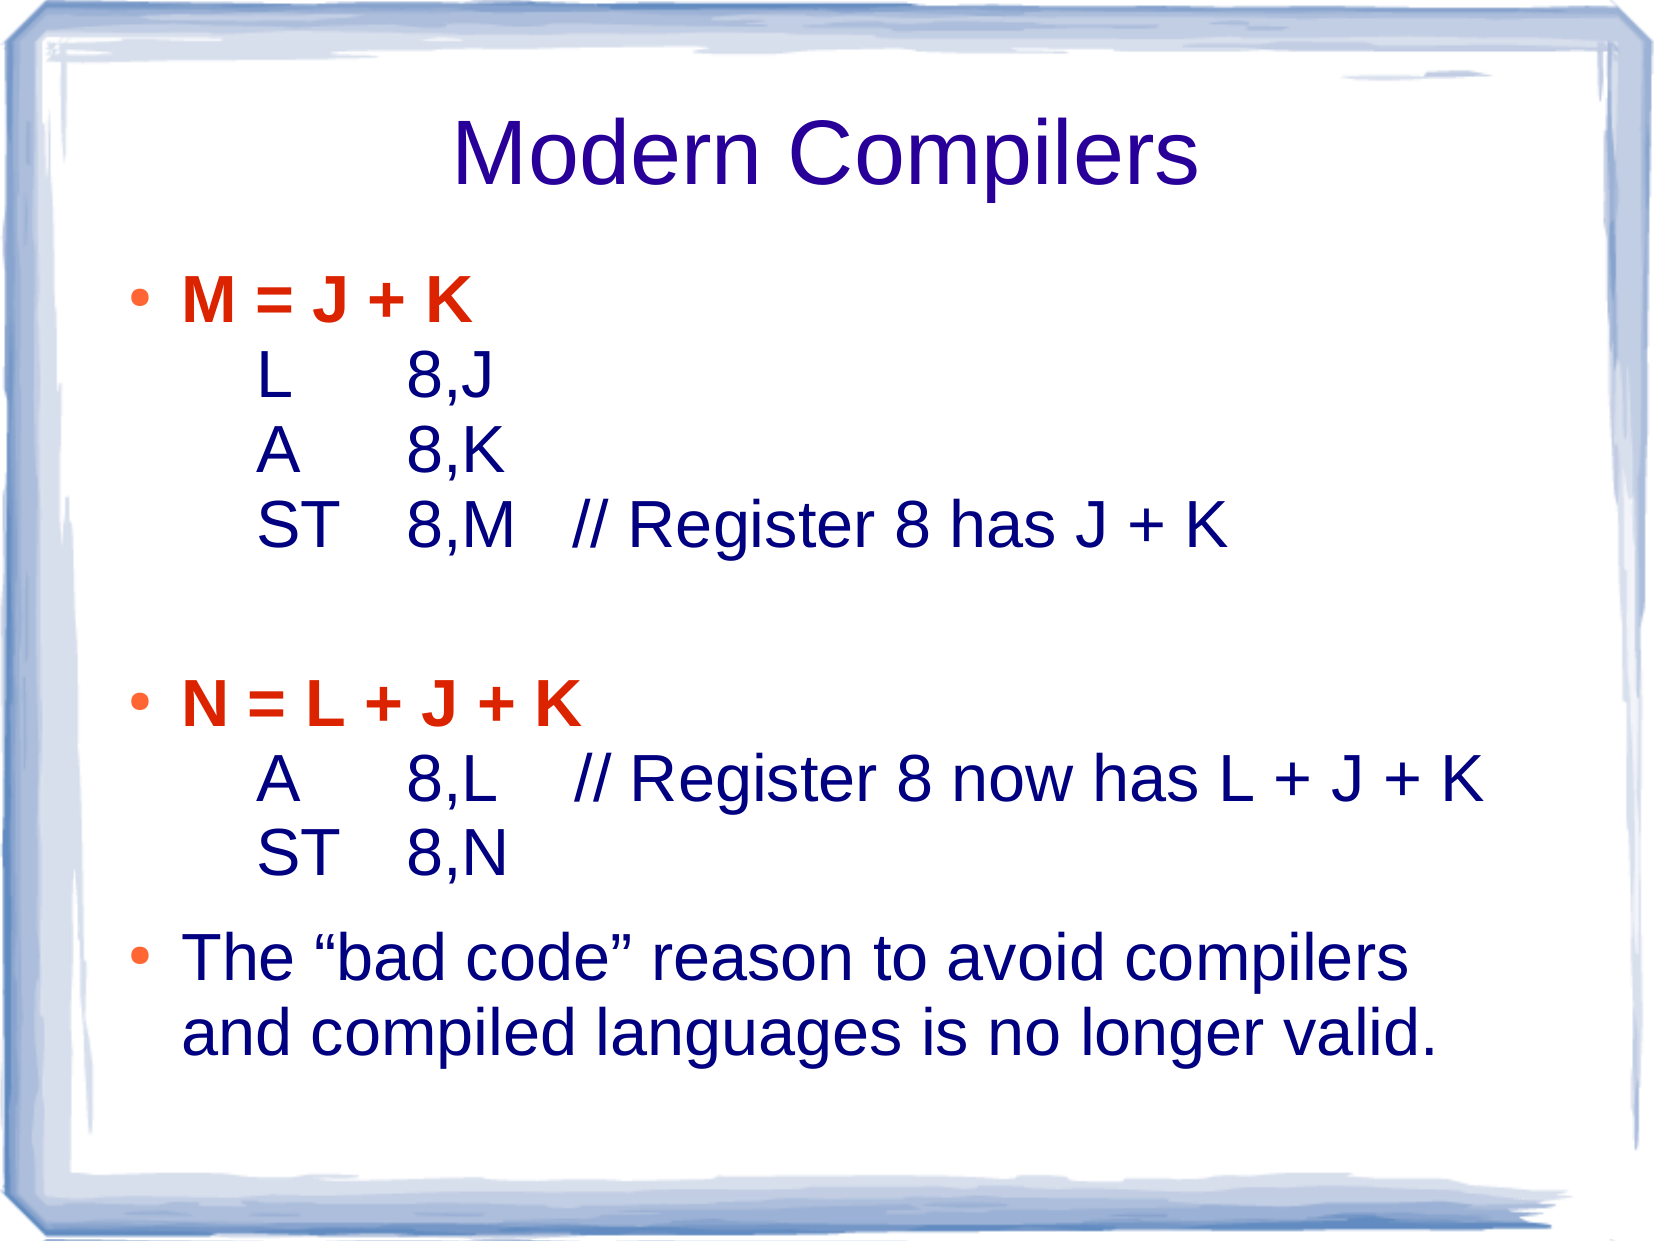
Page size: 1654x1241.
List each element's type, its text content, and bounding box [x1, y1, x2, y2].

list M = J + K L 8,J A 8,K ST 8,M // Register 8 has J + K N = L + J + K A 8,L // Register 8 now has L + J + K ST 8,N The “bad code” reason to avoid compilers and compiled languages is no longer valid. [110, 262, 1564, 1126]
title Modern Compilers [82, 56, 1571, 250]
picture [0, 0, 1654, 1241]
